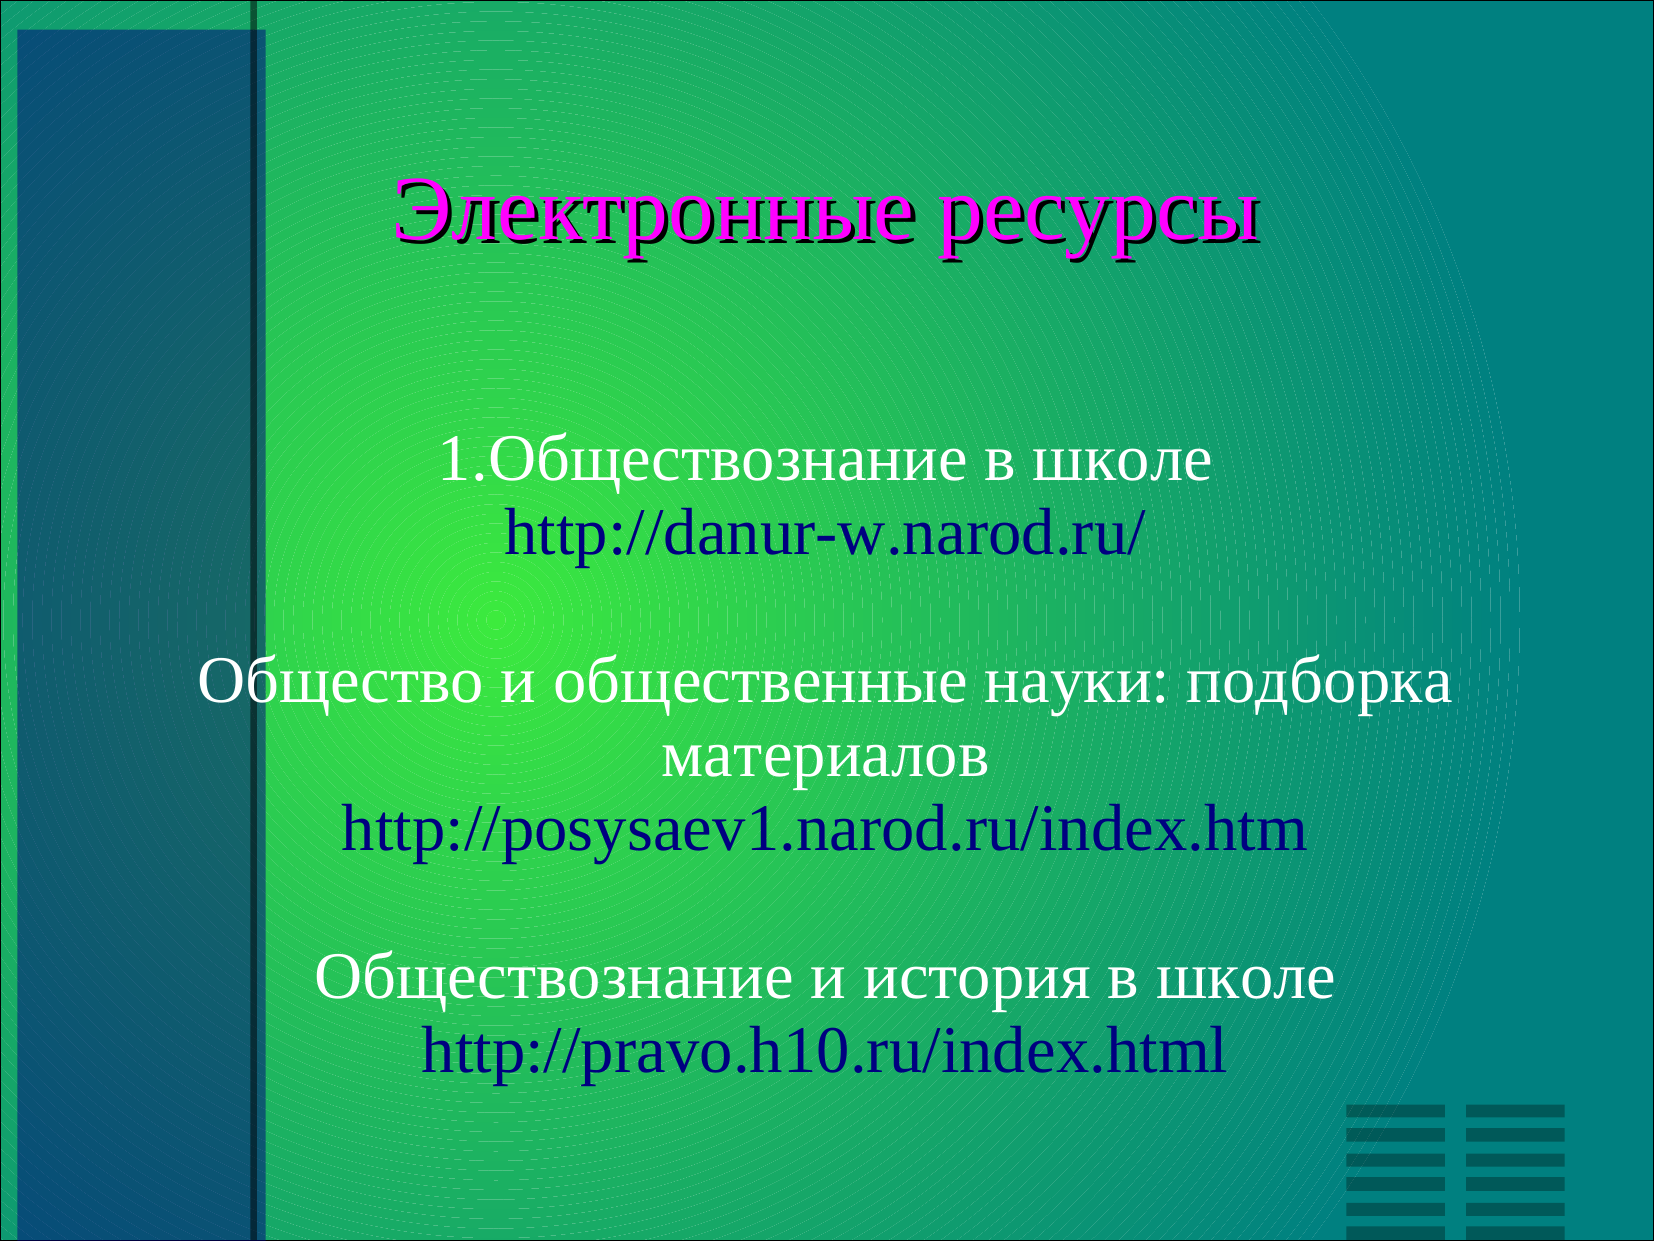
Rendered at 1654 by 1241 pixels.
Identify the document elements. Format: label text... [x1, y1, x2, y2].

subtitle 1.Обществознание в школе http://danur-w.narod.ru/ Общество и общественные науки: подборка материалов http://posysaev1.narod.ru/index.htm Обществознание и история в школе http://pravo.h10.ru/index.html [119, 351, 1533, 1156]
title Электронные ресурсы [119, 112, 1533, 305]
